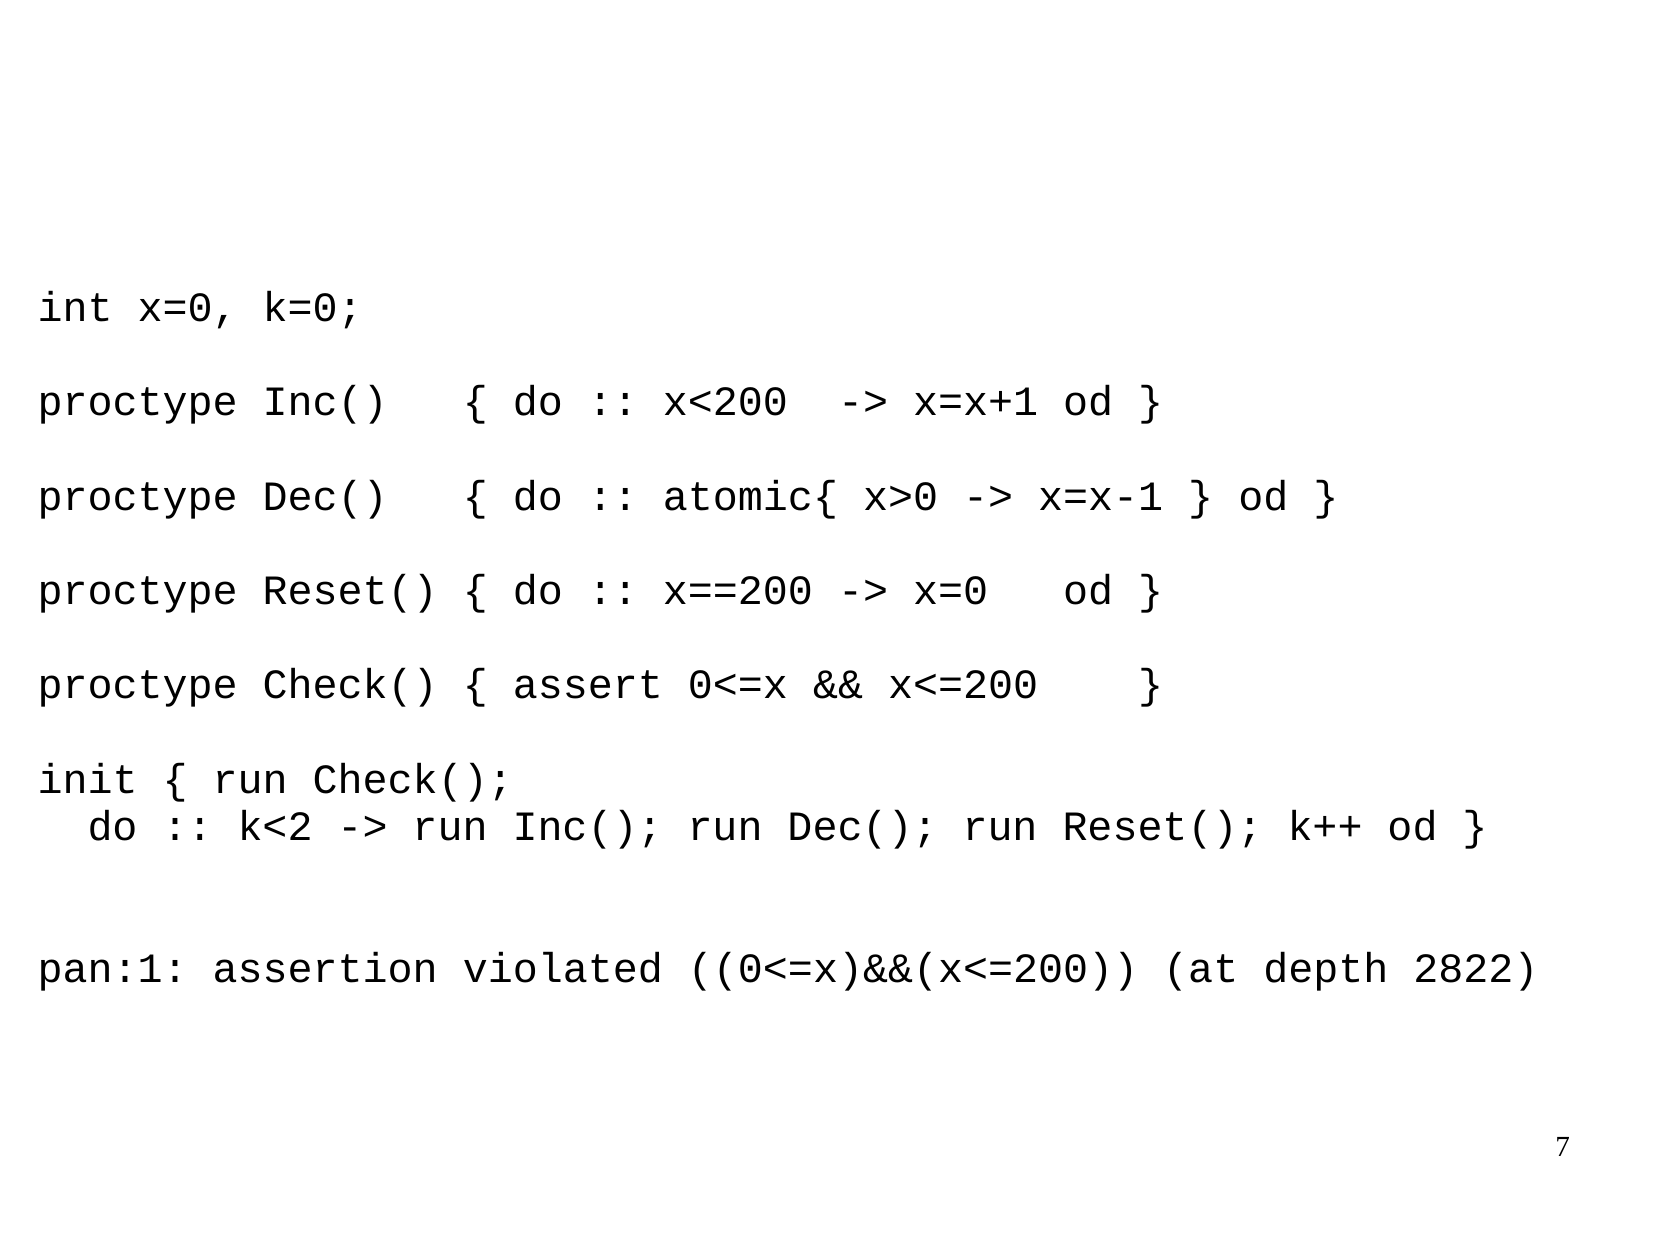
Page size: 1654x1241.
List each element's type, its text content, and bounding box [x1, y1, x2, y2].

subtitle int x=0, k=0; proctype Inc() { do :: x<200 -> x=x+1 od } proctype Dec() { do :: atomic{ x>0 -> x=x-1 } od } proctype Reset() { do :: x==200 -> x=0 od } proctype Check() { assert 0<=x && x<=200 } init { run Check(); do :: k<2 -> run Inc(); run Dec(); run Reset(); k++ od } pan:1: assertion violated ((0<=x)&&(x<=200)) (at depth 2822) [37, 231, 1612, 1051]
